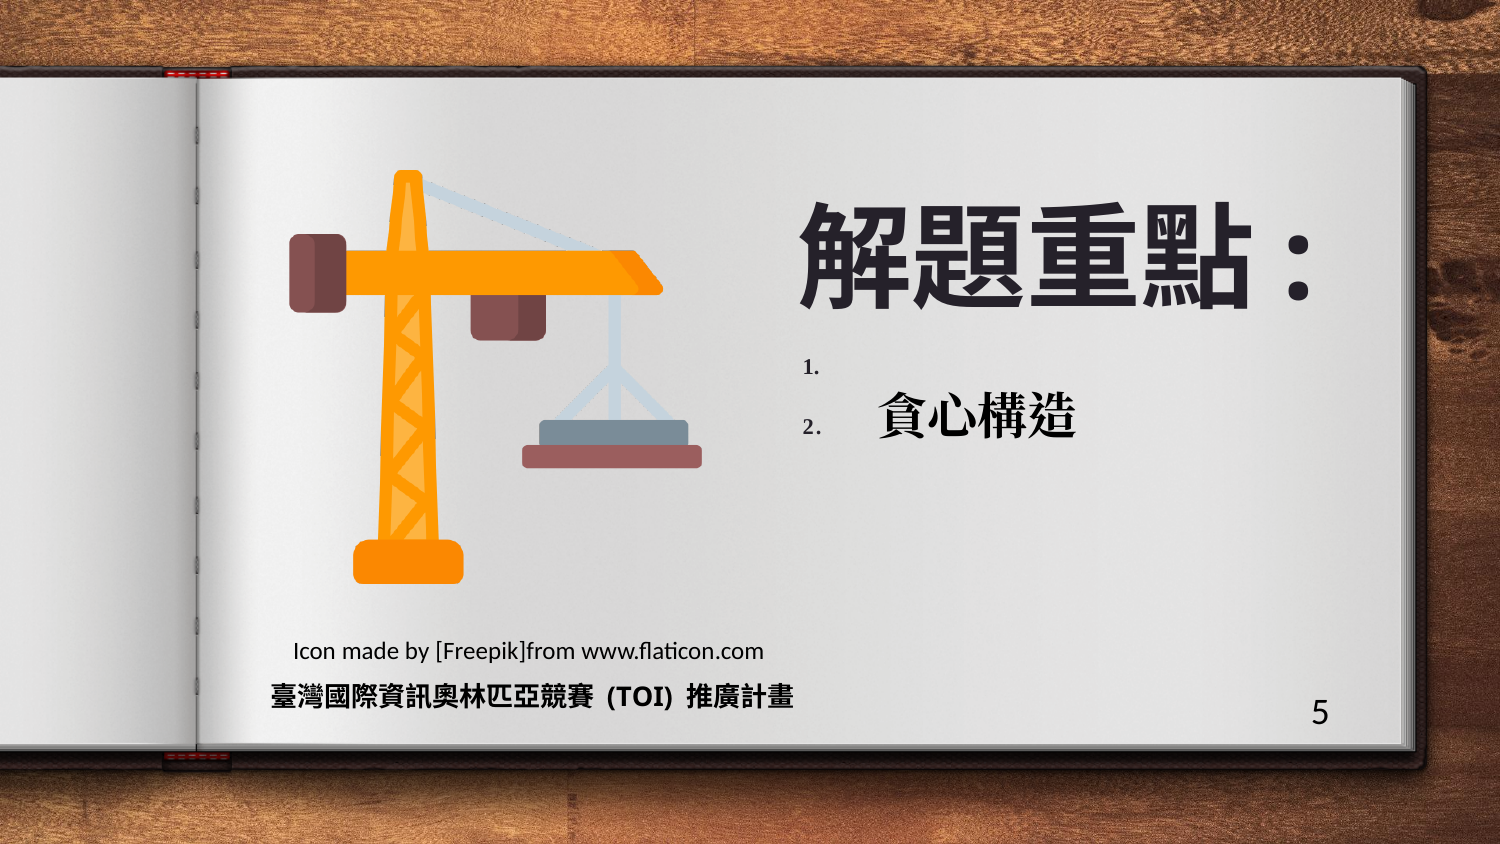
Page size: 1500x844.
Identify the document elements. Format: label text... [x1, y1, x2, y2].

subtitle 貪心構造 [787, 309, 1361, 584]
title 解題重點: [782, 146, 1313, 338]
picture [289, 170, 702, 584]
text_box Icon made by [Freepik]from www.flaticon.com [278, 627, 867, 672]
text_box [1295, 672, 1386, 737]
